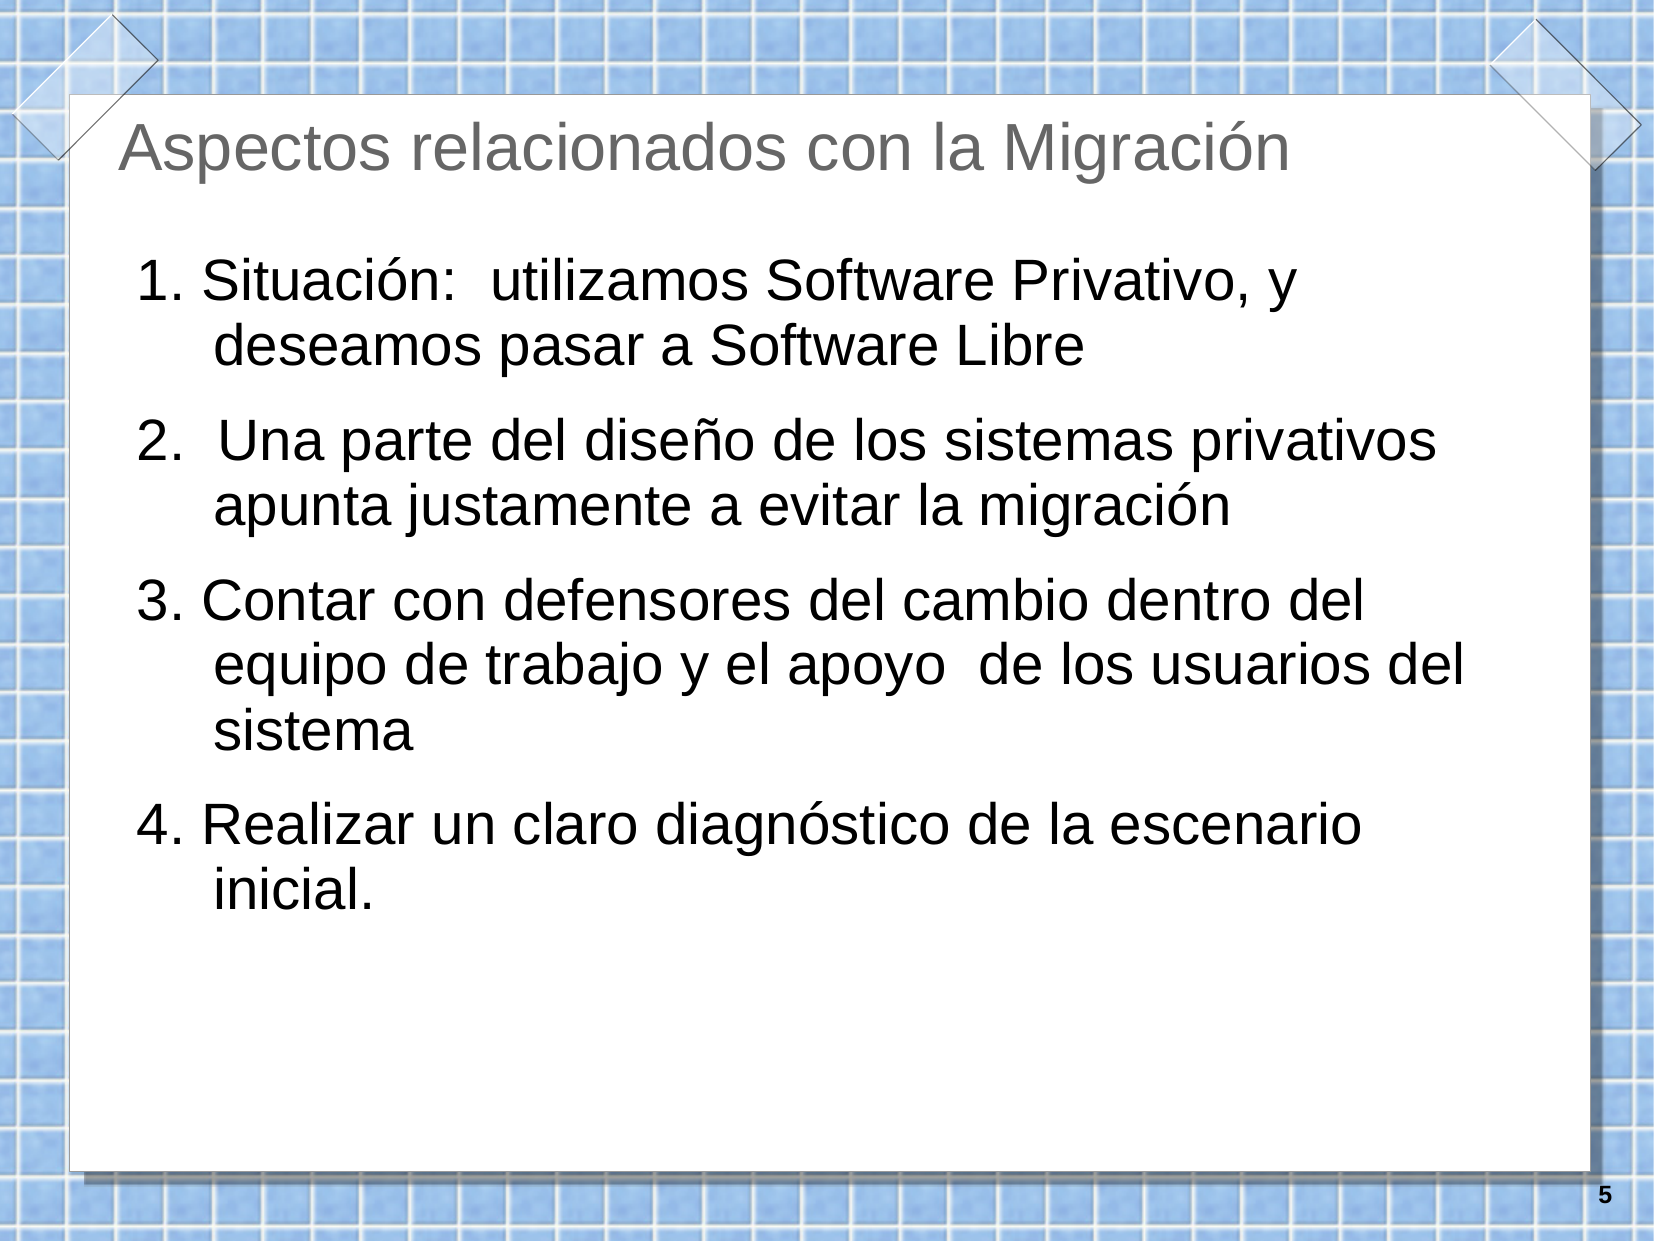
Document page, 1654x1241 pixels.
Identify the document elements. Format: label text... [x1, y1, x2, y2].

picture [0, 0, 1654, 1241]
title Aspectos relacionados con la Migración [118, 97, 1510, 198]
list 1. Situación: utilizamos Software Privativo, y deseamos pasar a Software Libre 2. Una parte del diseño de los sistemas privativos apunta justamente a evitar la migración 3. Contar con defensores del cambio dentro del equipo de trabajo y el apoyo de los usuarios del sistema 4. Realizar un claro diagnóstico de la escenario inicial. [136, 248, 1536, 1116]
